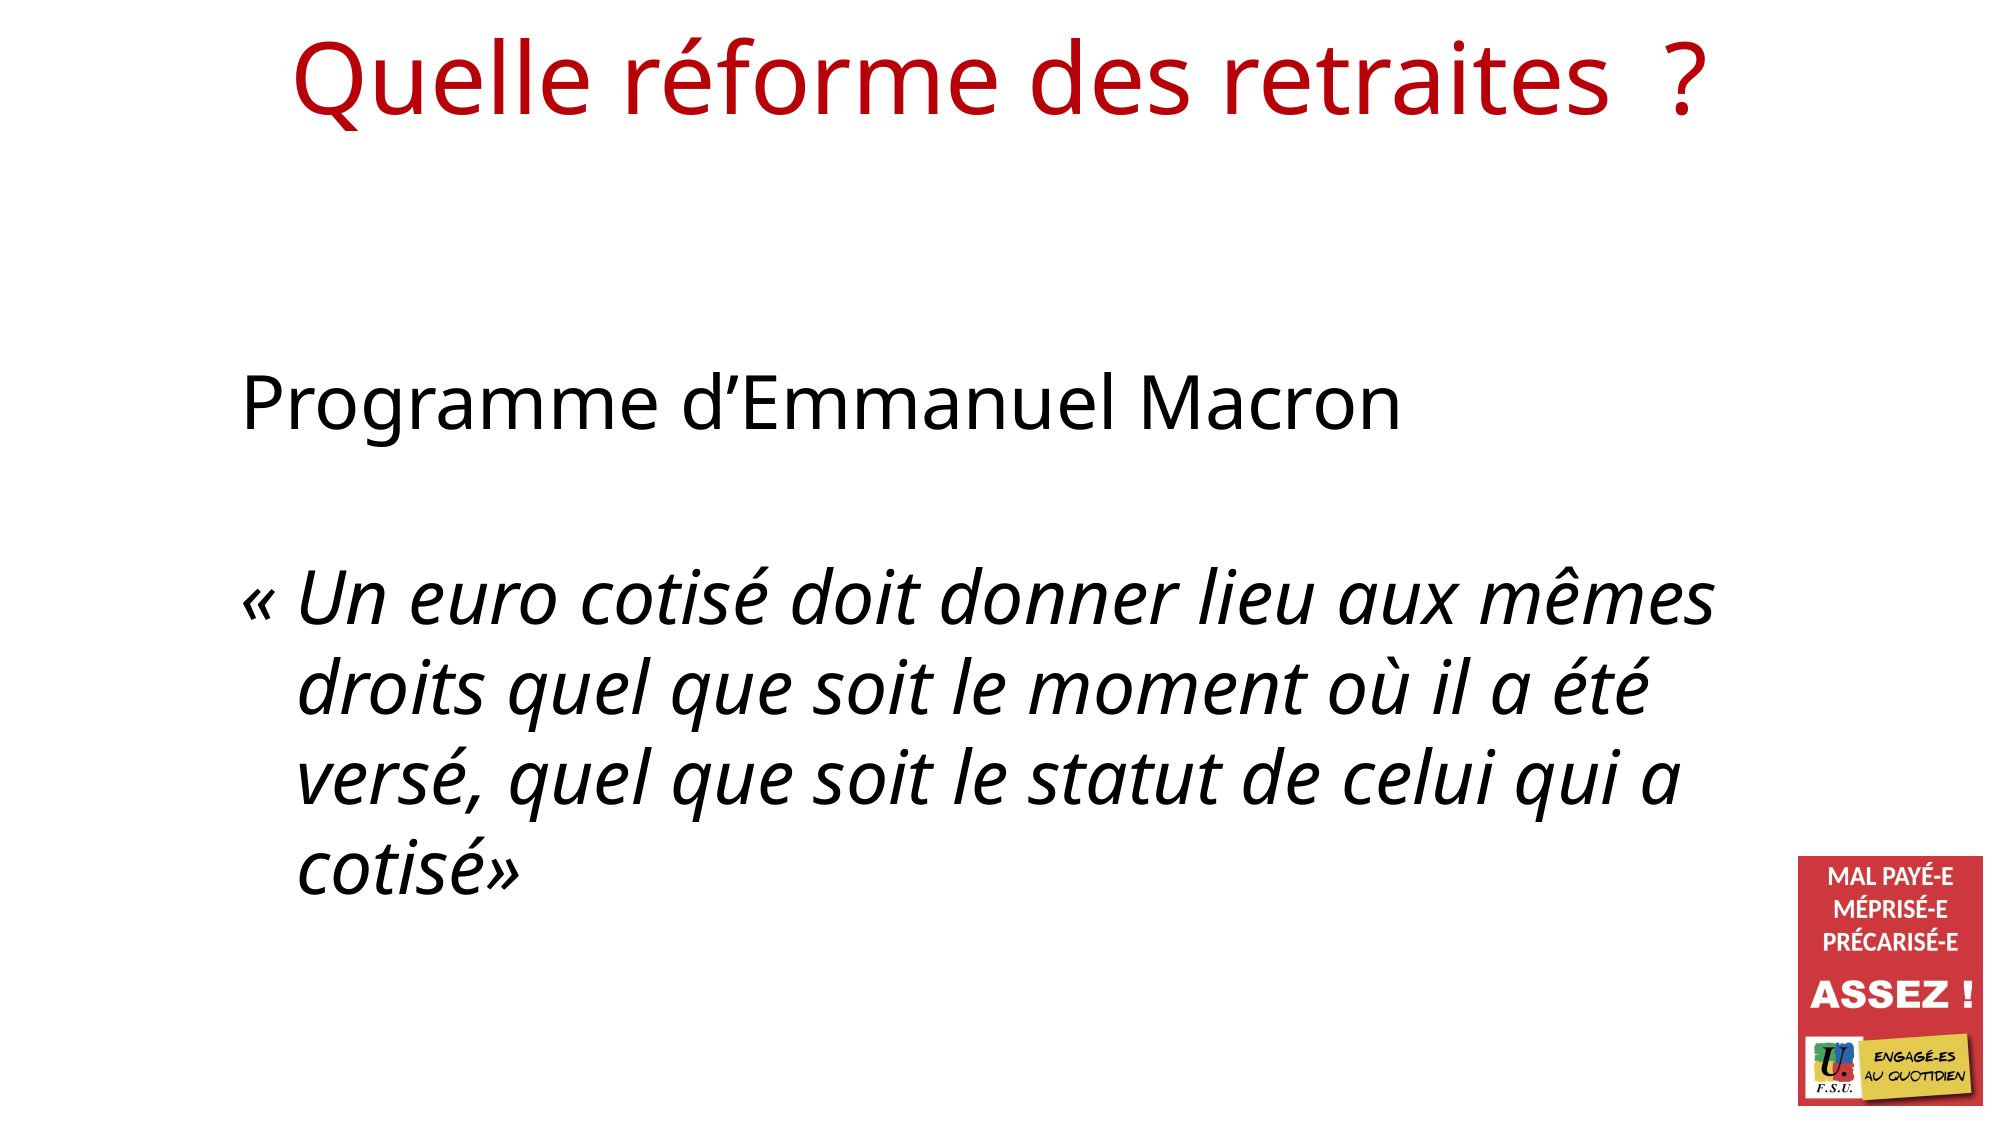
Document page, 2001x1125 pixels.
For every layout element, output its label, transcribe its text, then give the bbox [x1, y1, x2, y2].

text_box Programme d’Emmanuel Macron « Un euro cotisé doit donner lieu aux mêmes droits quel que soit le moment où il a été versé, quel que soit le statut de celui qui a cotisé» [225, 347, 1767, 1011]
text_box Quelle réforme des retraites ? [0, 0, 2000, 150]
picture [1798, 856, 1983, 1106]
